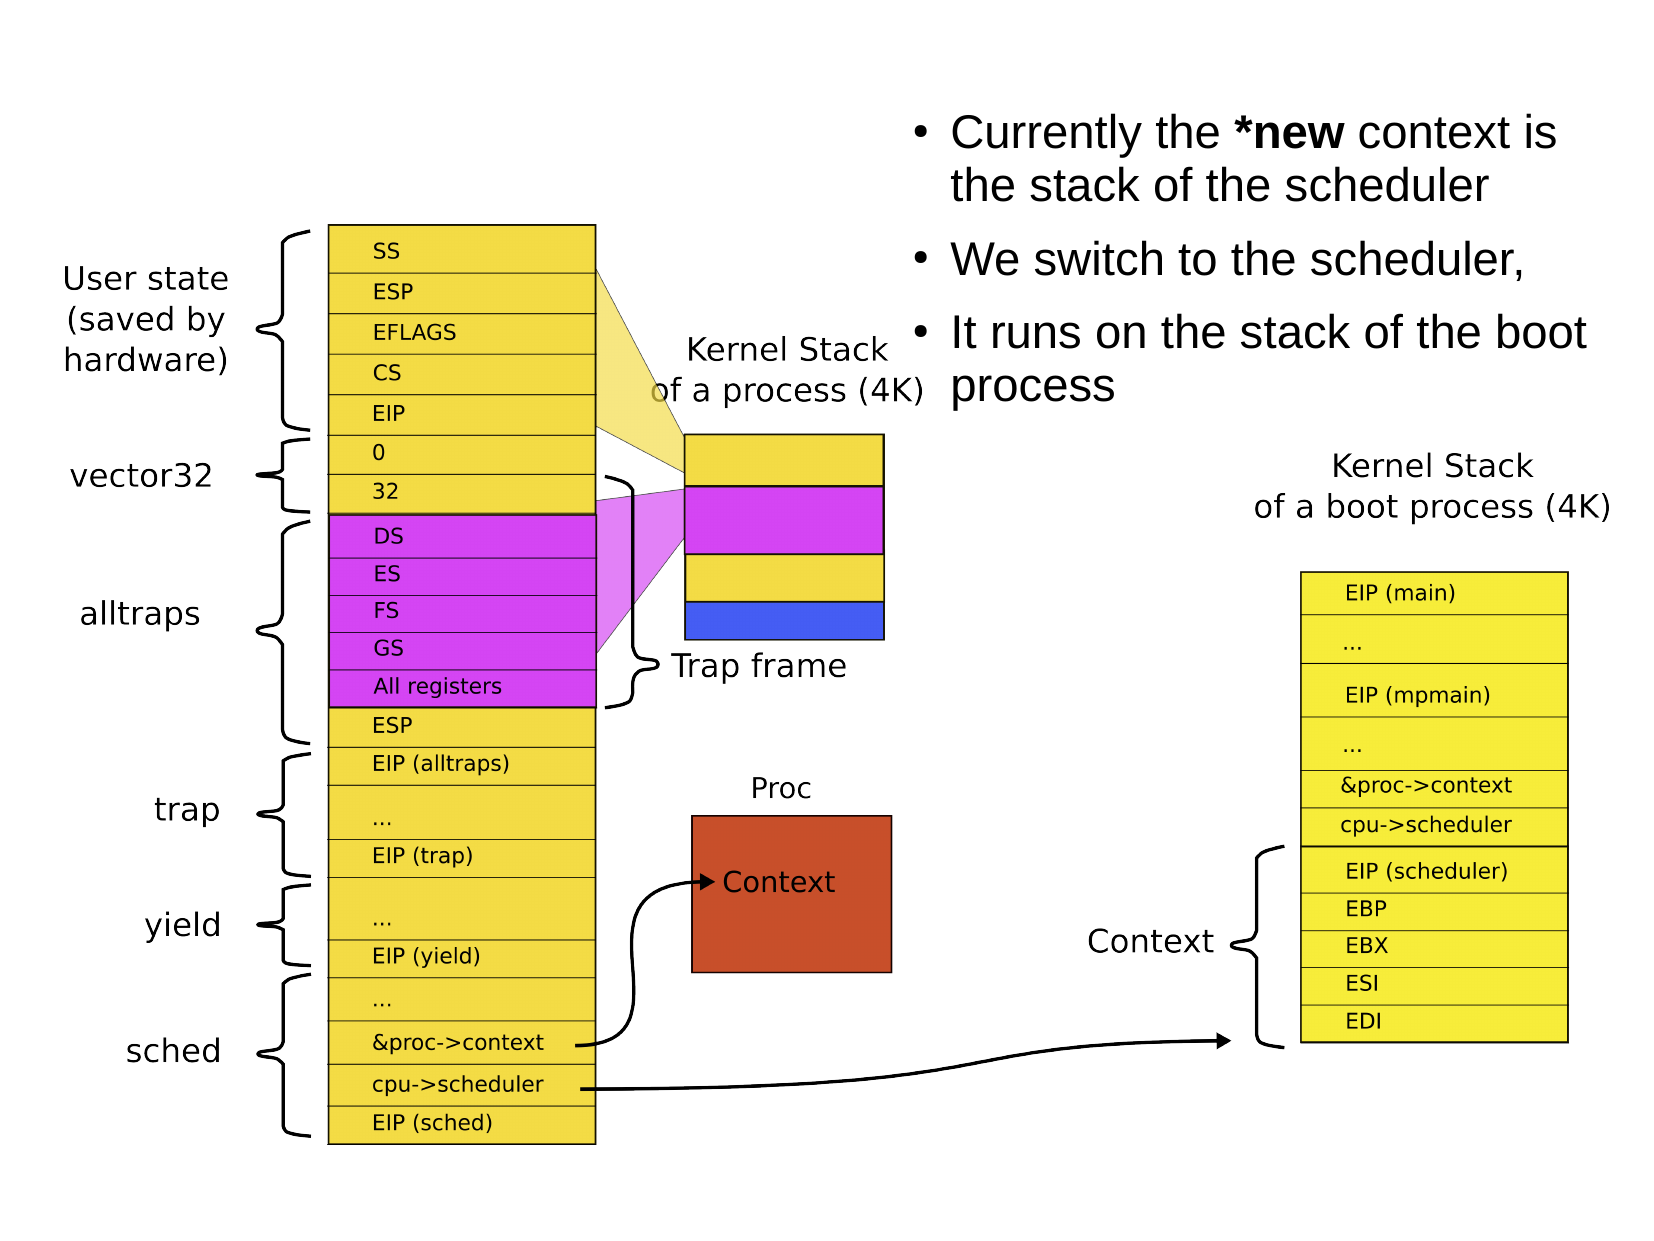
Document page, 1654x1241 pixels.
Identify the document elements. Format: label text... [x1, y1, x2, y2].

picture [65, 224, 1609, 1145]
list Currently the *new context is the stack of the scheduler We switch to the scheduler, It runs on the stack of the boot process [900, 105, 1613, 413]
